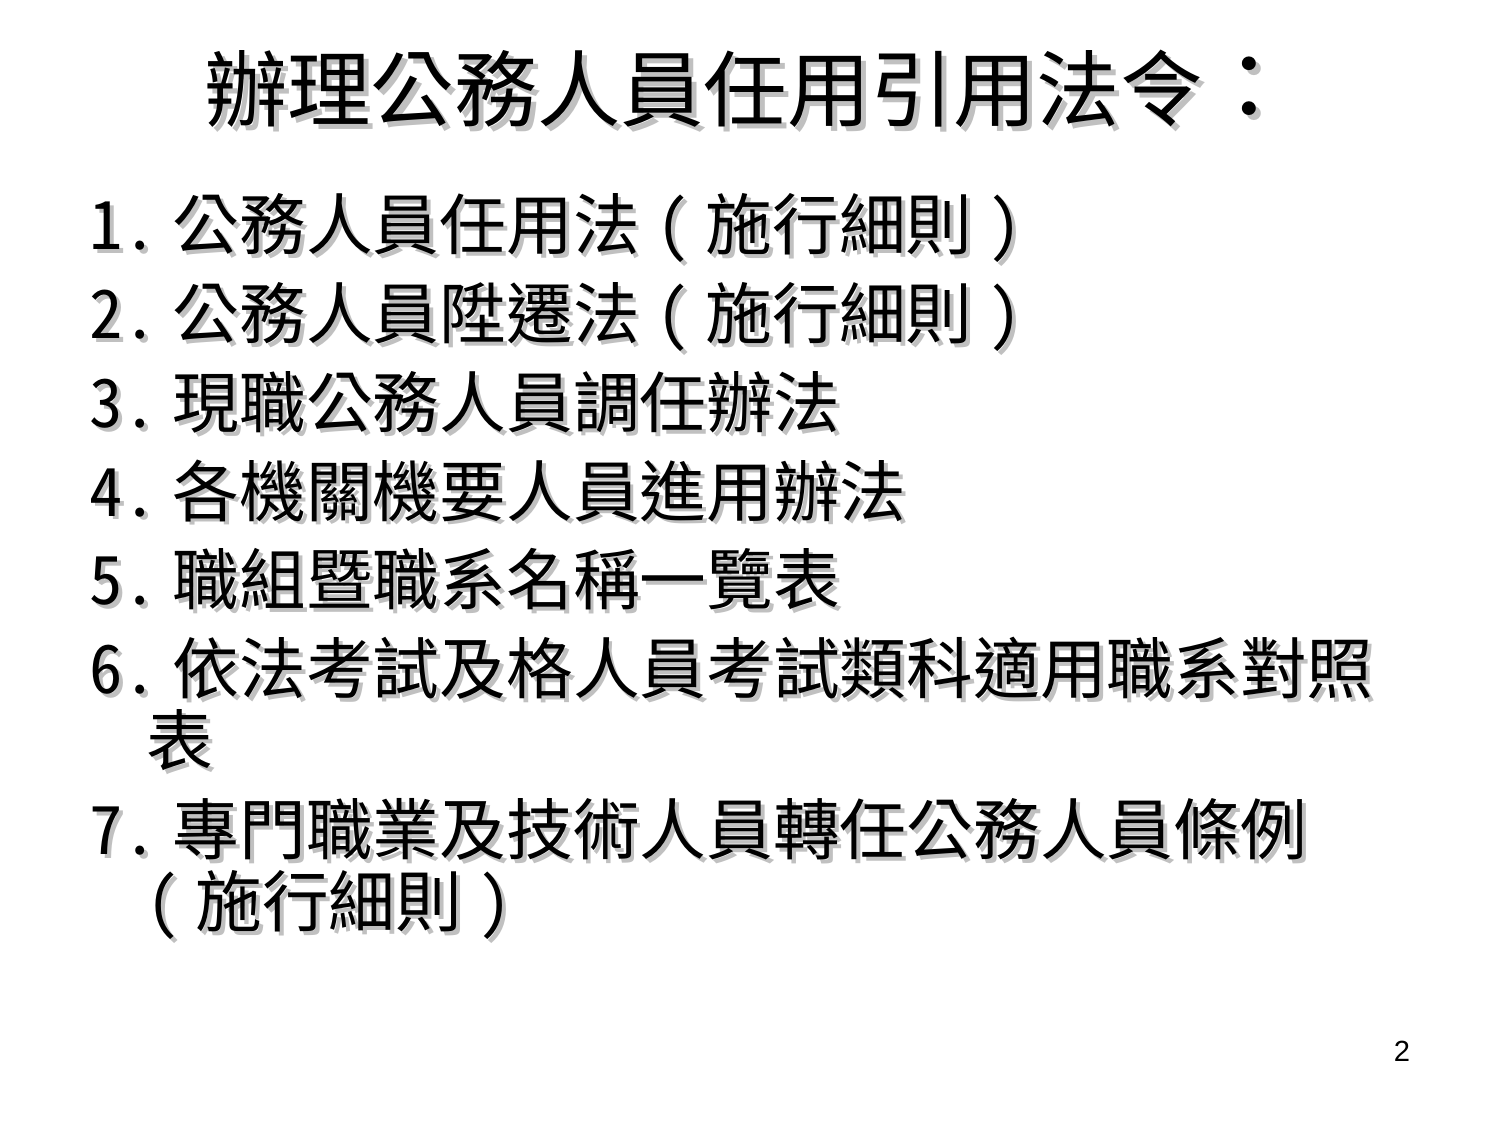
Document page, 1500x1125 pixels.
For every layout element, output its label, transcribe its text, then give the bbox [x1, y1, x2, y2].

title 辦理公務人員任用引用法令： [75, 45, 1426, 184]
list 1.公務人員任用法(施行細則) 2.公務人員陞遷法(施行細則) 3.現職公務人員調任辦法 4.各機關機要人員進用辦法 5.職組暨職系名稱一覽表 6.依法考試及格人員考試類科適用職系對照表 7.專門職業及技術人員轉任公務人員條例 (施行細則) [75, 184, 1426, 1005]
